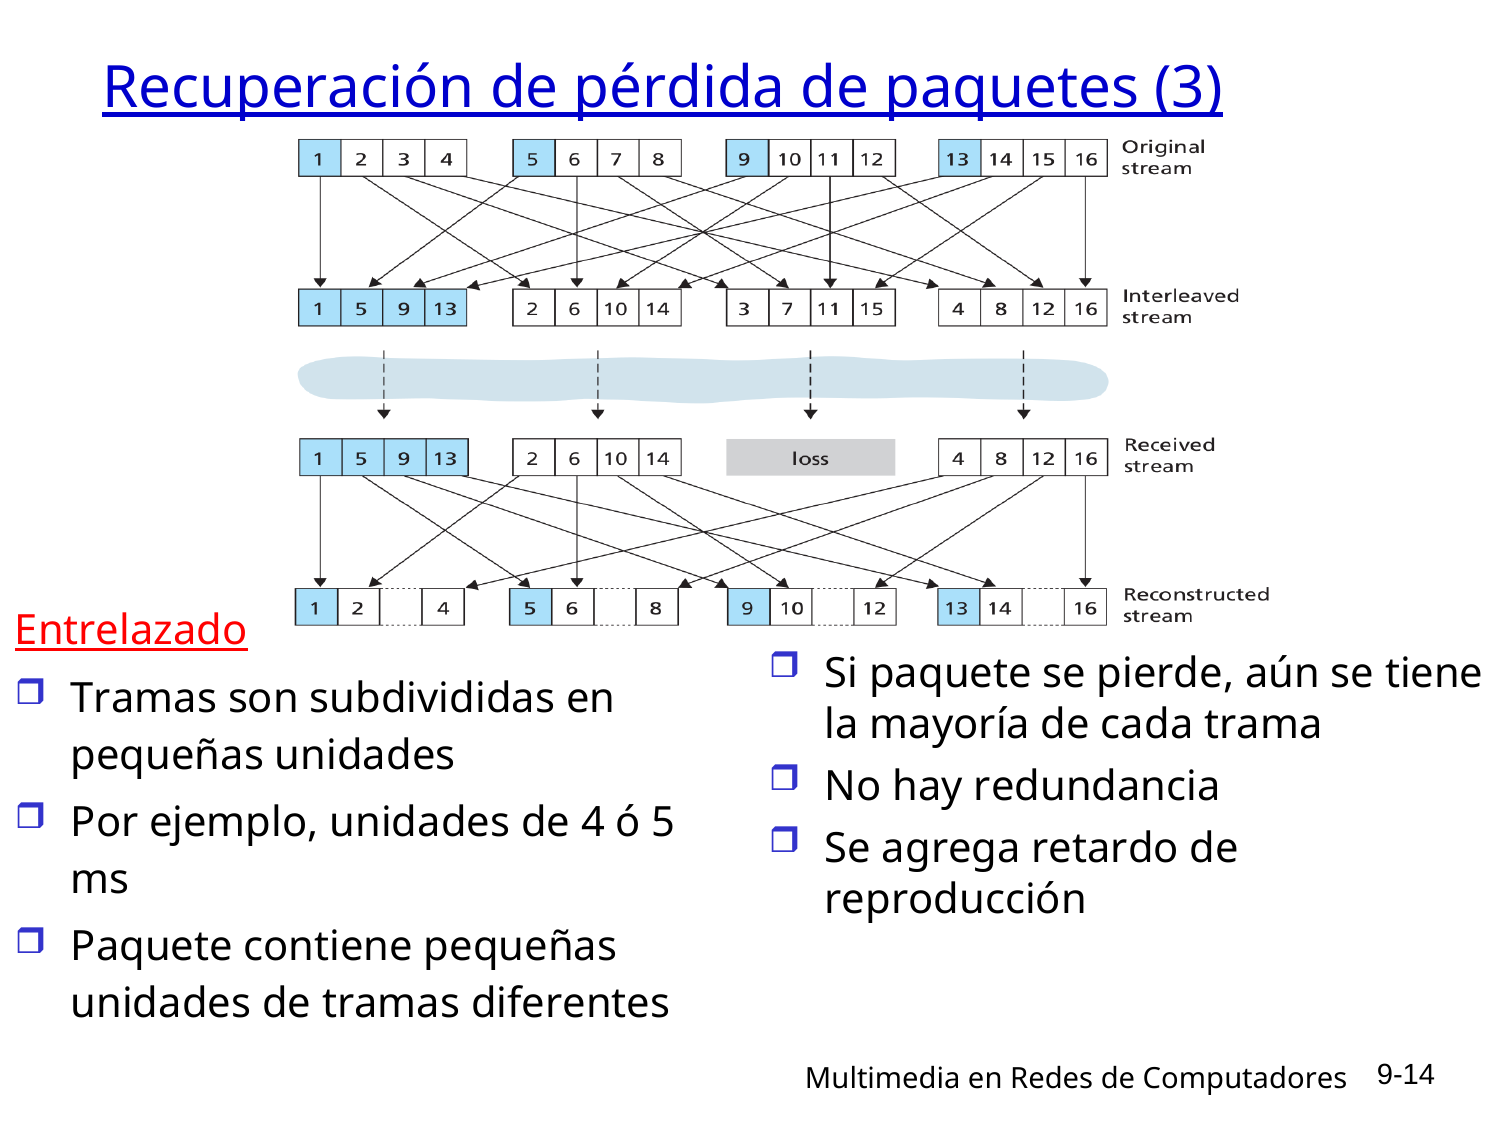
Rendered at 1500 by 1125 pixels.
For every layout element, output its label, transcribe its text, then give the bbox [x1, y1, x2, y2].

list Si paquete se pierde, aún se tiene la mayoría de cada trama No hay redundancia Se agrega retardo de reproducción [753, 638, 1500, 956]
list Entrelazado Tramas son subdivididas en pequeñas unidades Por ejemplo, unidades de 4 ó 5 ms Paquete contiene pequeñas unidades de tramas diferentes [0, 592, 728, 983]
title Recuperación de pérdida de paquetes (3) [87, 13, 1363, 157]
picture [294, 138, 1269, 626]
